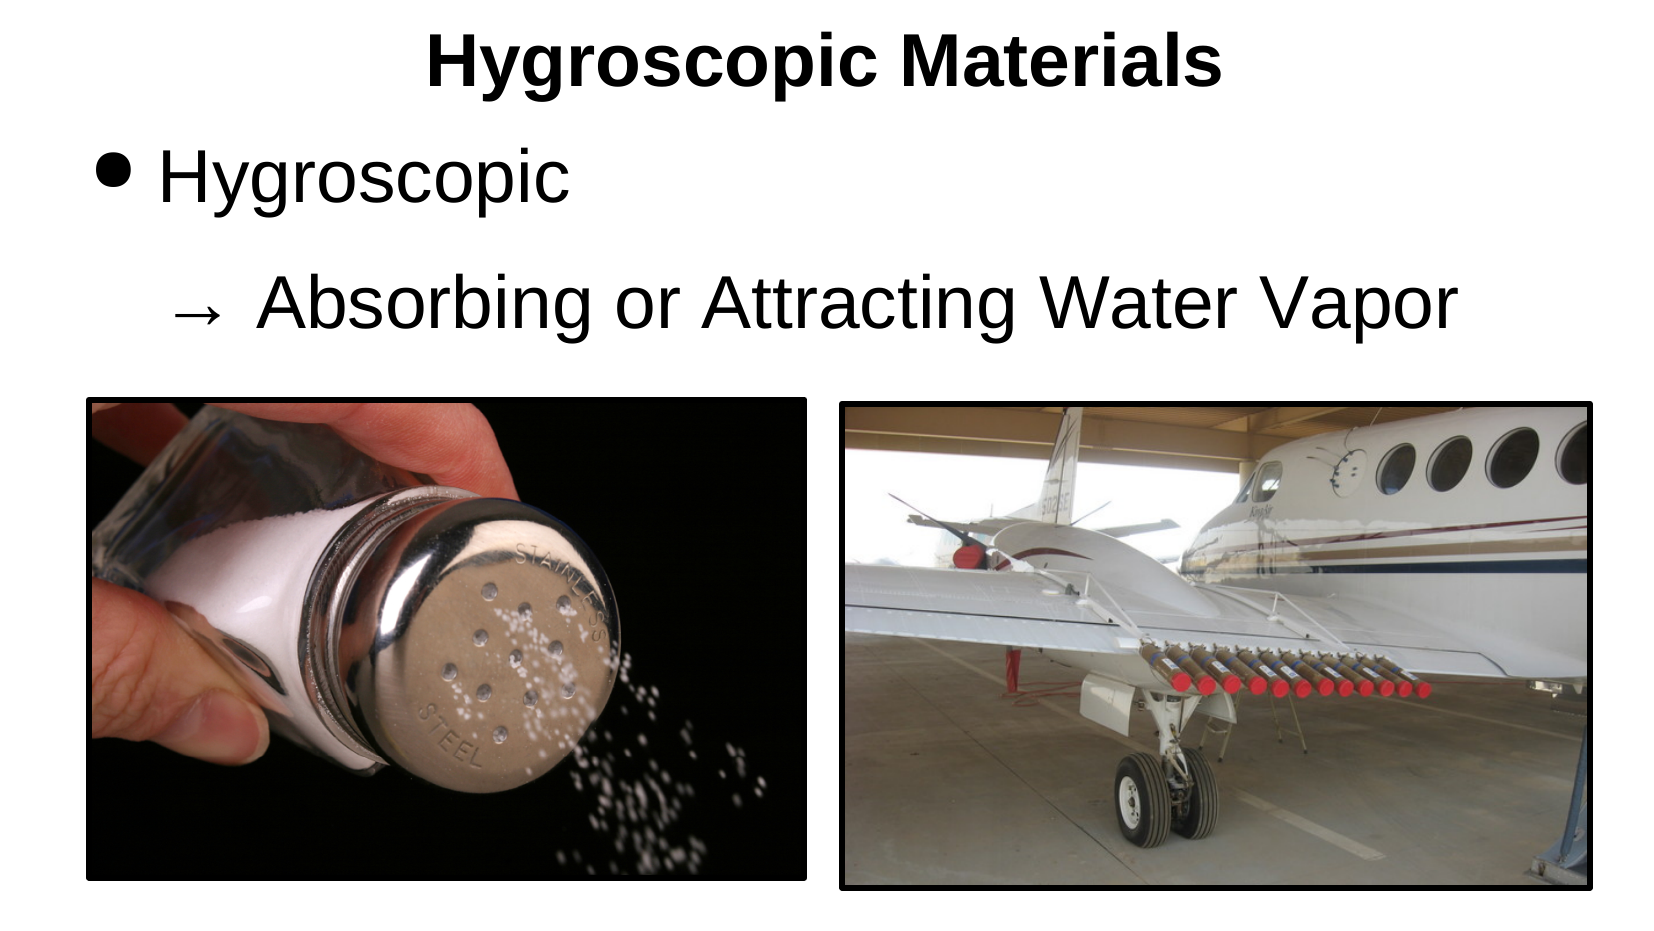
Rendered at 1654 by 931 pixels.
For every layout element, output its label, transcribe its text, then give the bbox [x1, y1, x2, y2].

picture [845, 406, 1587, 885]
text_box Hygroscopic → Absorbing or Attracting Water Vapor [4, 120, 1619, 352]
picture [91, 402, 802, 875]
title Hygroscopic Materials [0, 5, 1654, 107]
